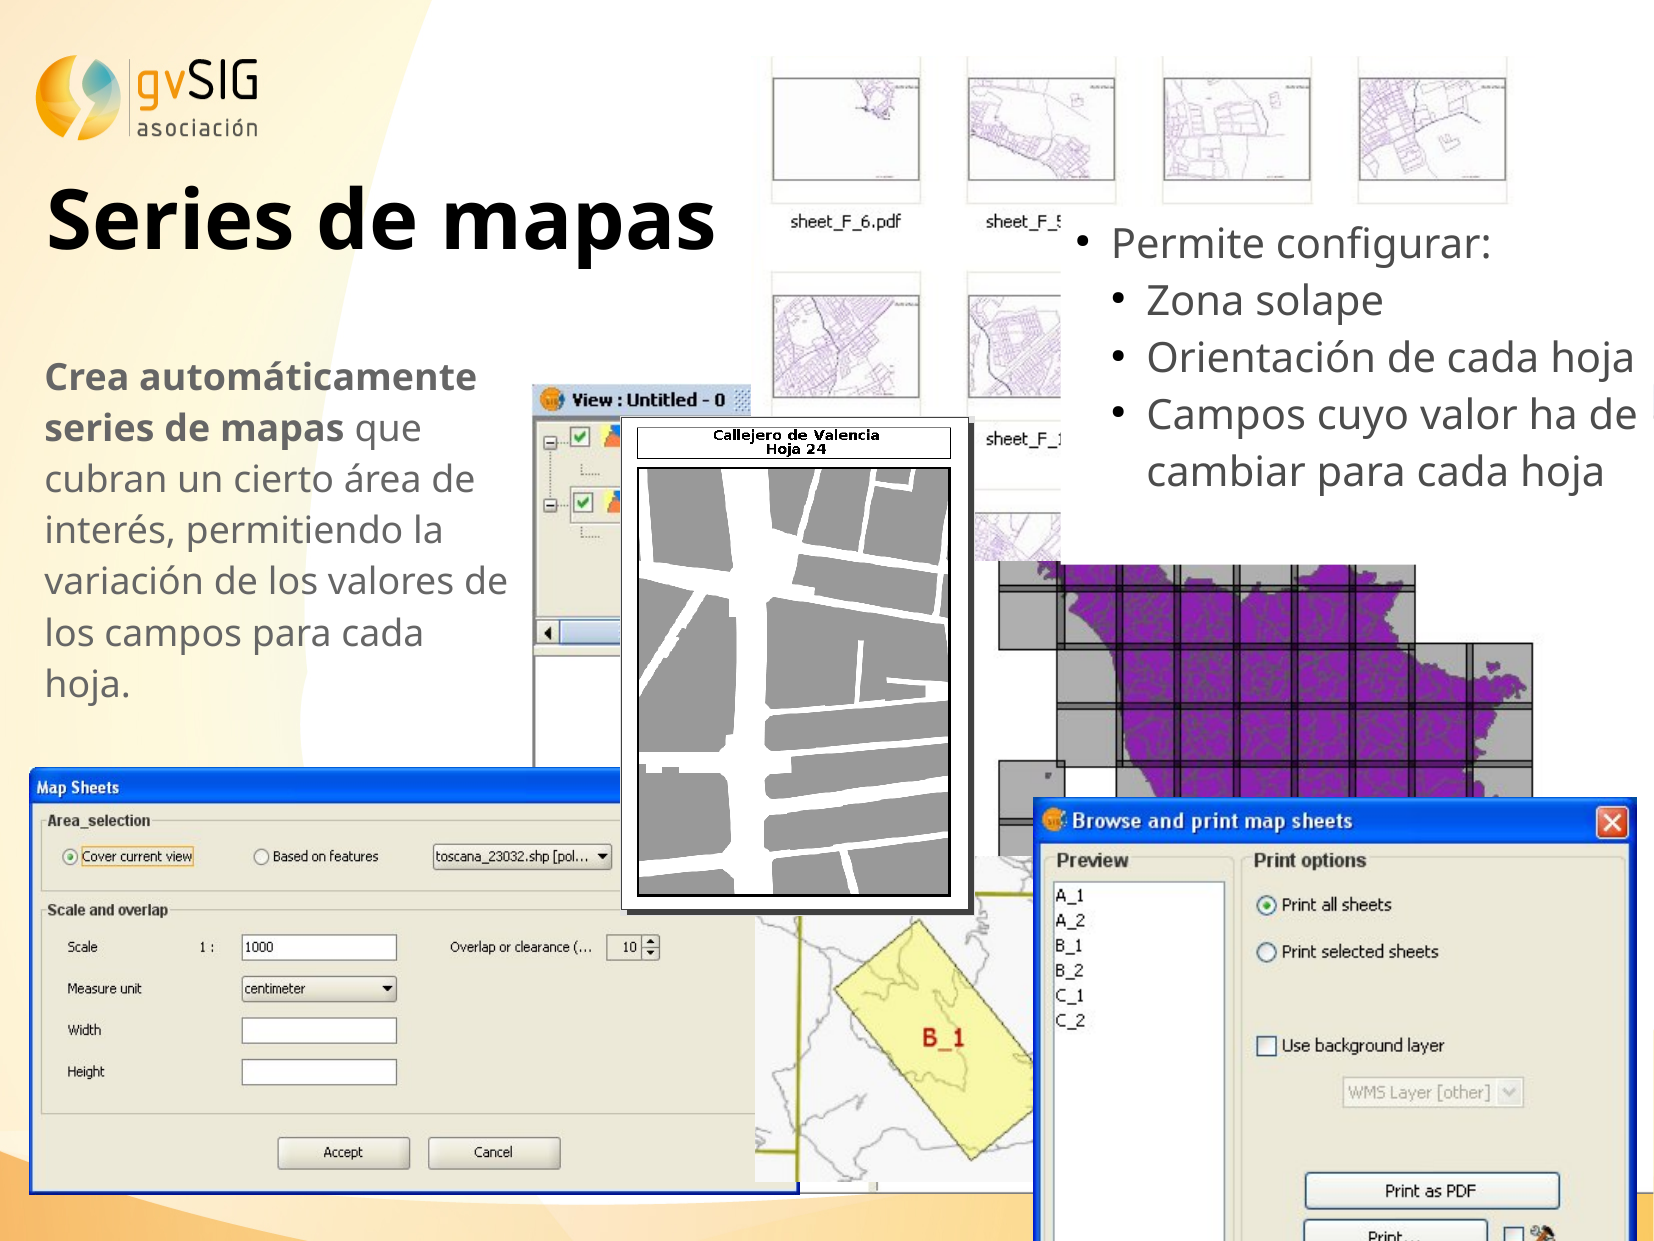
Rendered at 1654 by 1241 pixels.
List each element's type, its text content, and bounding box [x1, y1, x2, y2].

text_box Crea automáticamente series de mapas que cubran un cierto área de interés, permitiendo la variación de los valores de los campos para cada hoja. [29, 343, 532, 680]
title Series de mapas [46, 170, 751, 265]
picture [0, 0, 1654, 1241]
text_box Permite configurar: Zona solape Orientación de cada hoja Campos cuyo valor ha de cambiar para cada hoja [1060, 206, 1654, 565]
